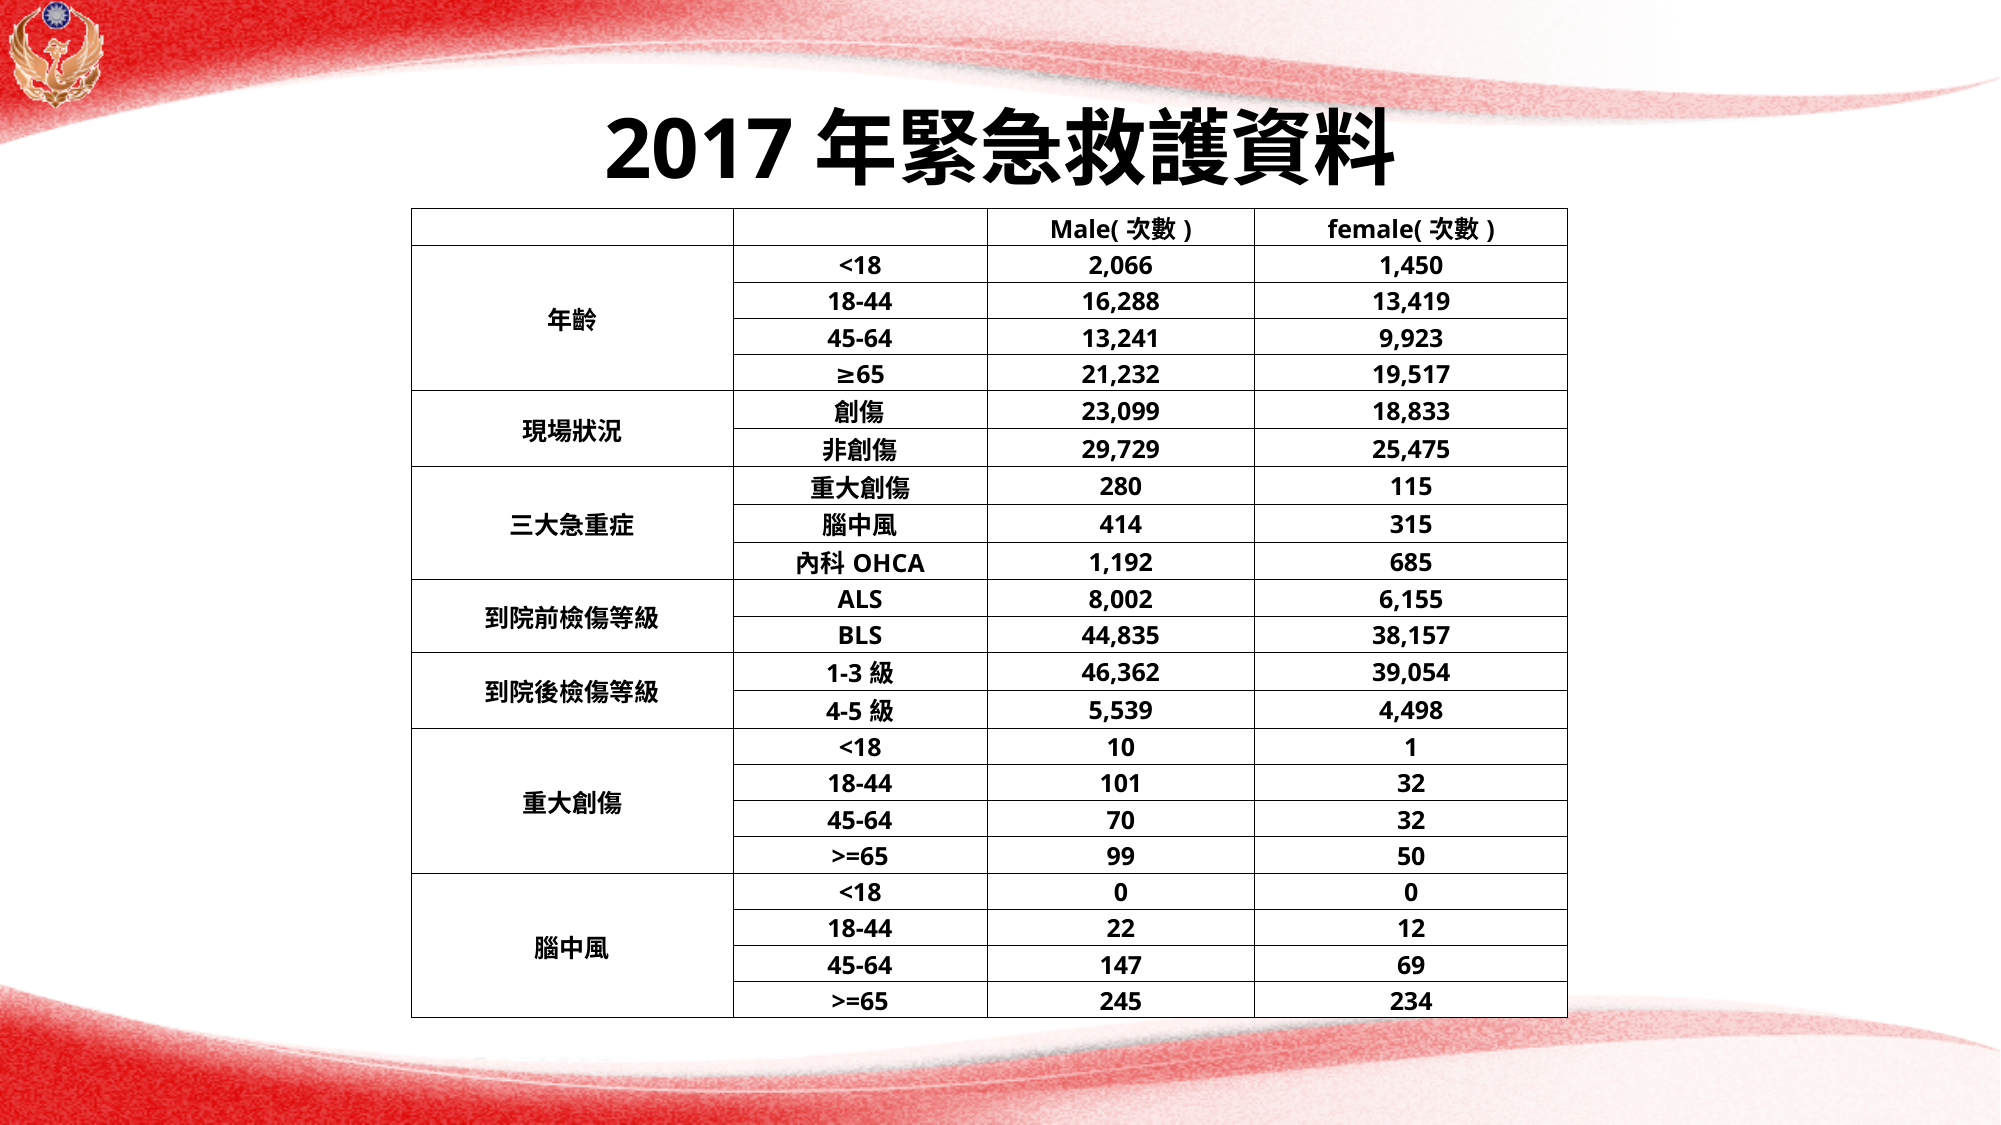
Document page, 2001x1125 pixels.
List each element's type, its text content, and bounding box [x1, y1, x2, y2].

table_cell 1-3級 [734, 653, 987, 690]
table_cell 21,232 [988, 355, 1254, 390]
table_cell 38,157 [1255, 617, 1567, 652]
table_cell <18 [734, 874, 987, 909]
table_header [734, 209, 987, 245]
table_cell 三大急重症 [412, 467, 733, 579]
table_cell 18-44 [734, 910, 987, 945]
table_cell 44,835 [988, 617, 1254, 652]
table_cell 4-5級 [734, 691, 987, 728]
picture [0, 0, 2001, 1125]
table_cell 23,099 [988, 391, 1254, 428]
table_cell 4,498 [1255, 691, 1567, 728]
table_cell 280 [988, 467, 1254, 504]
table_cell 腦中風 [412, 874, 733, 1017]
table_header [412, 209, 733, 245]
table_cell >=65 [734, 837, 987, 873]
table_cell 0 [988, 874, 1254, 909]
table_cell 69 [1255, 946, 1567, 981]
table_header female(次數) [1255, 209, 1567, 245]
table_cell 29,729 [988, 429, 1254, 466]
table_cell 234 [1255, 982, 1567, 1017]
title 2017年緊急救護資料 [119, 57, 1883, 233]
table_cell 45-64 [734, 319, 987, 354]
table_cell 9,923 [1255, 319, 1567, 354]
table_cell 6,155 [1255, 580, 1567, 616]
table_cell 1,192 [988, 543, 1254, 579]
table_cell 12 [1255, 910, 1567, 945]
table_cell 到院前檢傷等級 [412, 580, 733, 652]
table_cell 32 [1255, 765, 1567, 800]
table_cell 0 [1255, 874, 1567, 909]
table_cell 18-44 [734, 765, 987, 800]
table_cell ALS [734, 580, 987, 616]
table_cell 重大創傷 [412, 729, 733, 873]
table_cell <18 [734, 246, 987, 282]
table_cell 2,066 [988, 246, 1254, 282]
table_cell 70 [988, 801, 1254, 836]
table_cell 50 [1255, 837, 1567, 873]
table_cell 現場狀況 [412, 391, 733, 466]
table_cell 5,539 [988, 691, 1254, 728]
table_cell 重大創傷 [734, 467, 987, 504]
table_cell 13,241 [988, 319, 1254, 354]
table_cell 非創傷 [734, 429, 987, 466]
table_cell 25,475 [1255, 429, 1567, 466]
table_cell 685 [1255, 543, 1567, 579]
table_cell 內科OHCA [734, 543, 987, 579]
table_cell <18 [734, 729, 987, 764]
table_cell 年齡 [412, 246, 733, 390]
table_cell 245 [988, 982, 1254, 1017]
table_cell 46,362 [988, 653, 1254, 690]
table_cell 創傷 [734, 391, 987, 428]
table_cell BLS [734, 617, 987, 652]
table_cell >=65 [734, 982, 987, 1017]
table_cell 1,450 [1255, 246, 1567, 282]
table_cell 45-64 [734, 946, 987, 981]
table_cell ≥65 [734, 355, 987, 390]
table_cell 39,054 [1255, 653, 1567, 690]
table_cell 414 [988, 505, 1254, 542]
table_cell 16,288 [988, 283, 1254, 318]
table_cell 32 [1255, 801, 1567, 836]
table_cell 18-44 [734, 283, 987, 318]
table_cell 到院後檢傷等級 [412, 653, 733, 728]
table_cell 19,517 [1255, 355, 1567, 390]
table_cell 1 [1255, 729, 1567, 764]
table_cell 101 [988, 765, 1254, 800]
table_cell 45-64 [734, 801, 987, 836]
table_cell 13,419 [1255, 283, 1567, 318]
table_cell 18,833 [1255, 391, 1567, 428]
table_header Male(次數) [988, 209, 1254, 245]
table_cell 腦中風 [734, 505, 987, 542]
table_cell 315 [1255, 505, 1567, 542]
table_cell 22 [988, 910, 1254, 945]
table_cell 99 [988, 837, 1254, 873]
table_cell 8,002 [988, 580, 1254, 616]
table_cell 10 [988, 729, 1254, 764]
table_cell 147 [988, 946, 1254, 981]
table_cell 115 [1255, 467, 1567, 504]
